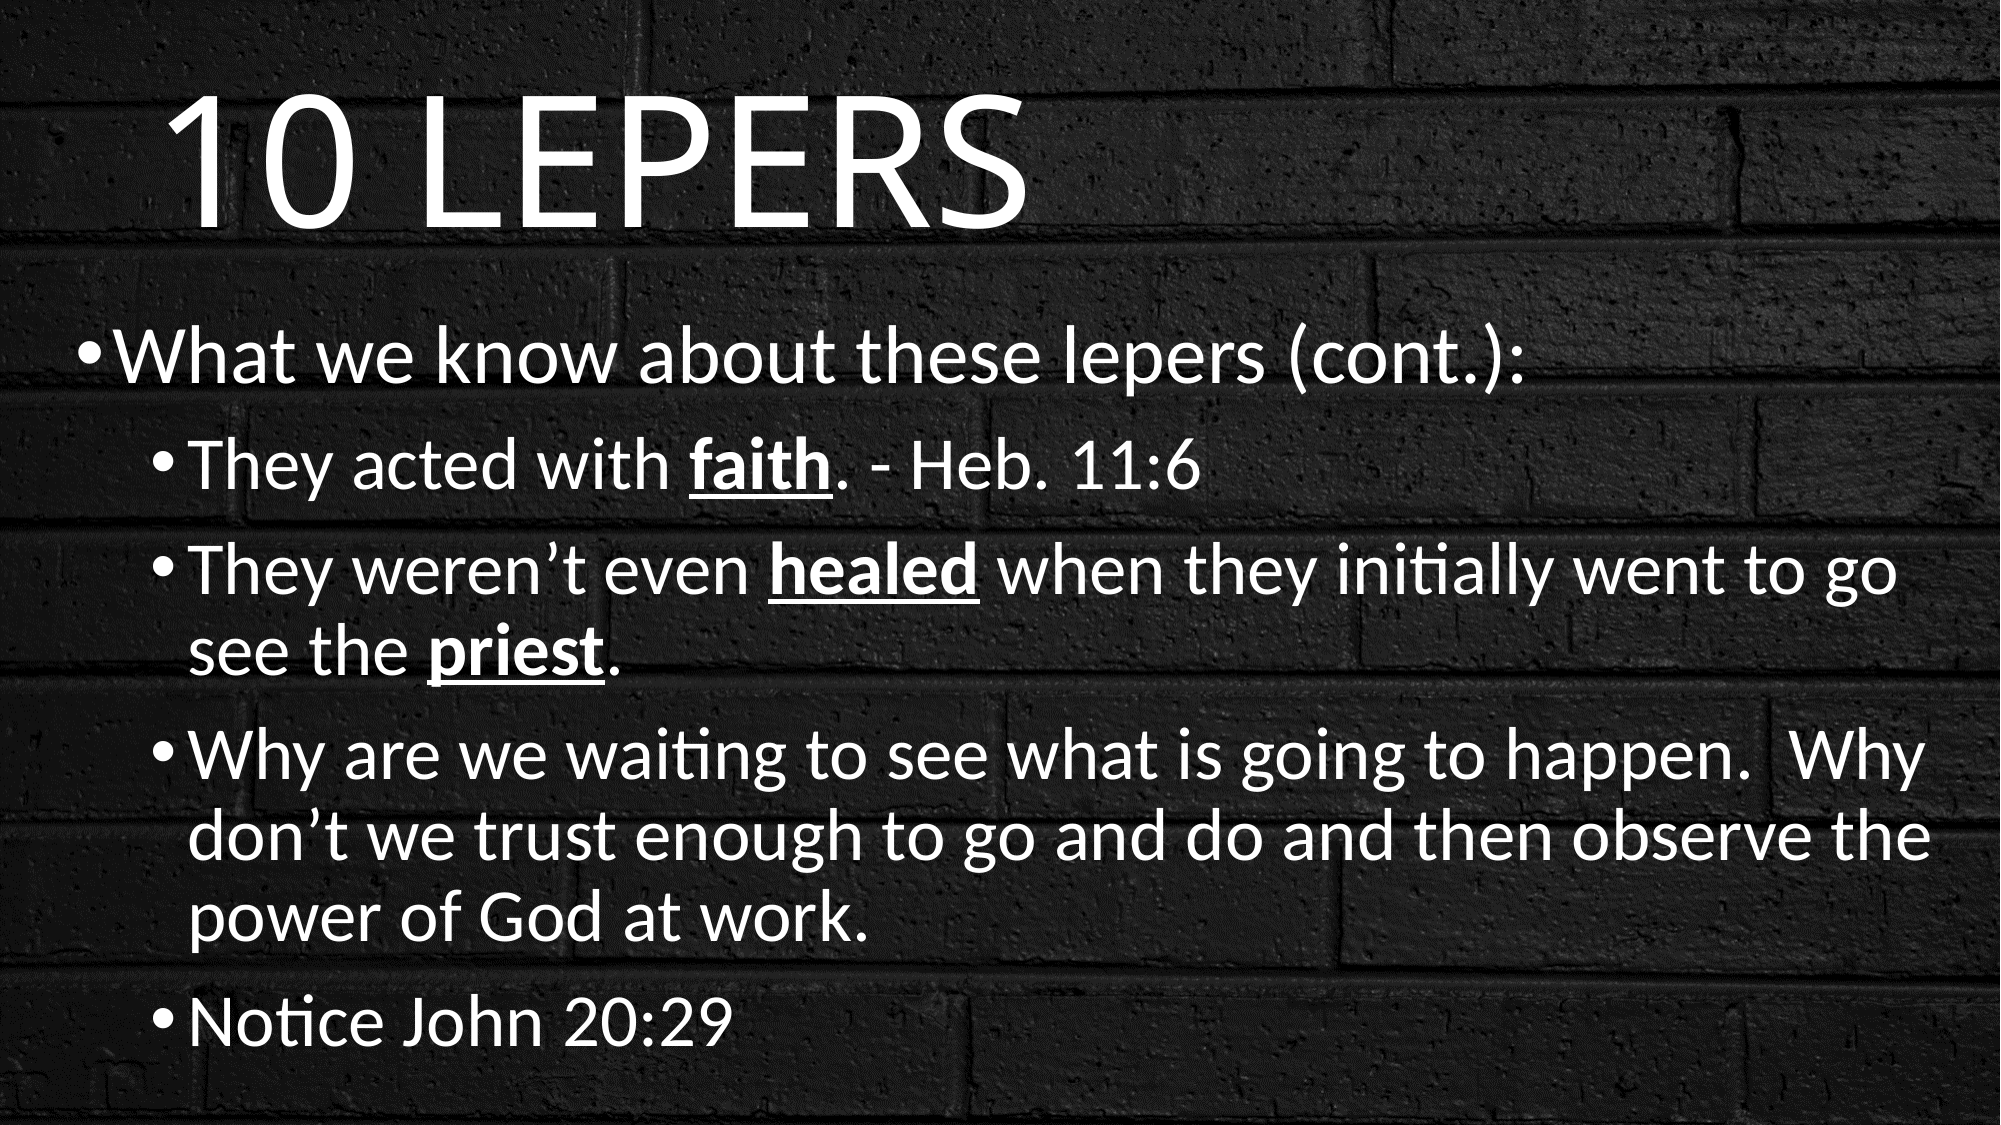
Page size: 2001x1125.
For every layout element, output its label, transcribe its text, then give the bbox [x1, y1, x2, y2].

list What we know about these lepers (cont.): They acted with faith. - Heb. 11:6 They weren’t even healed when they initially went to go see the priest. Why are we waiting to see what is going to happen. Why don’t we trust enough to go and do and then observe the power of God at work. Notice John 20:29 [60, 303, 1981, 1081]
picture [0, 0, 2000, 1125]
title 10 LEPERS [137, 59, 1863, 278]
